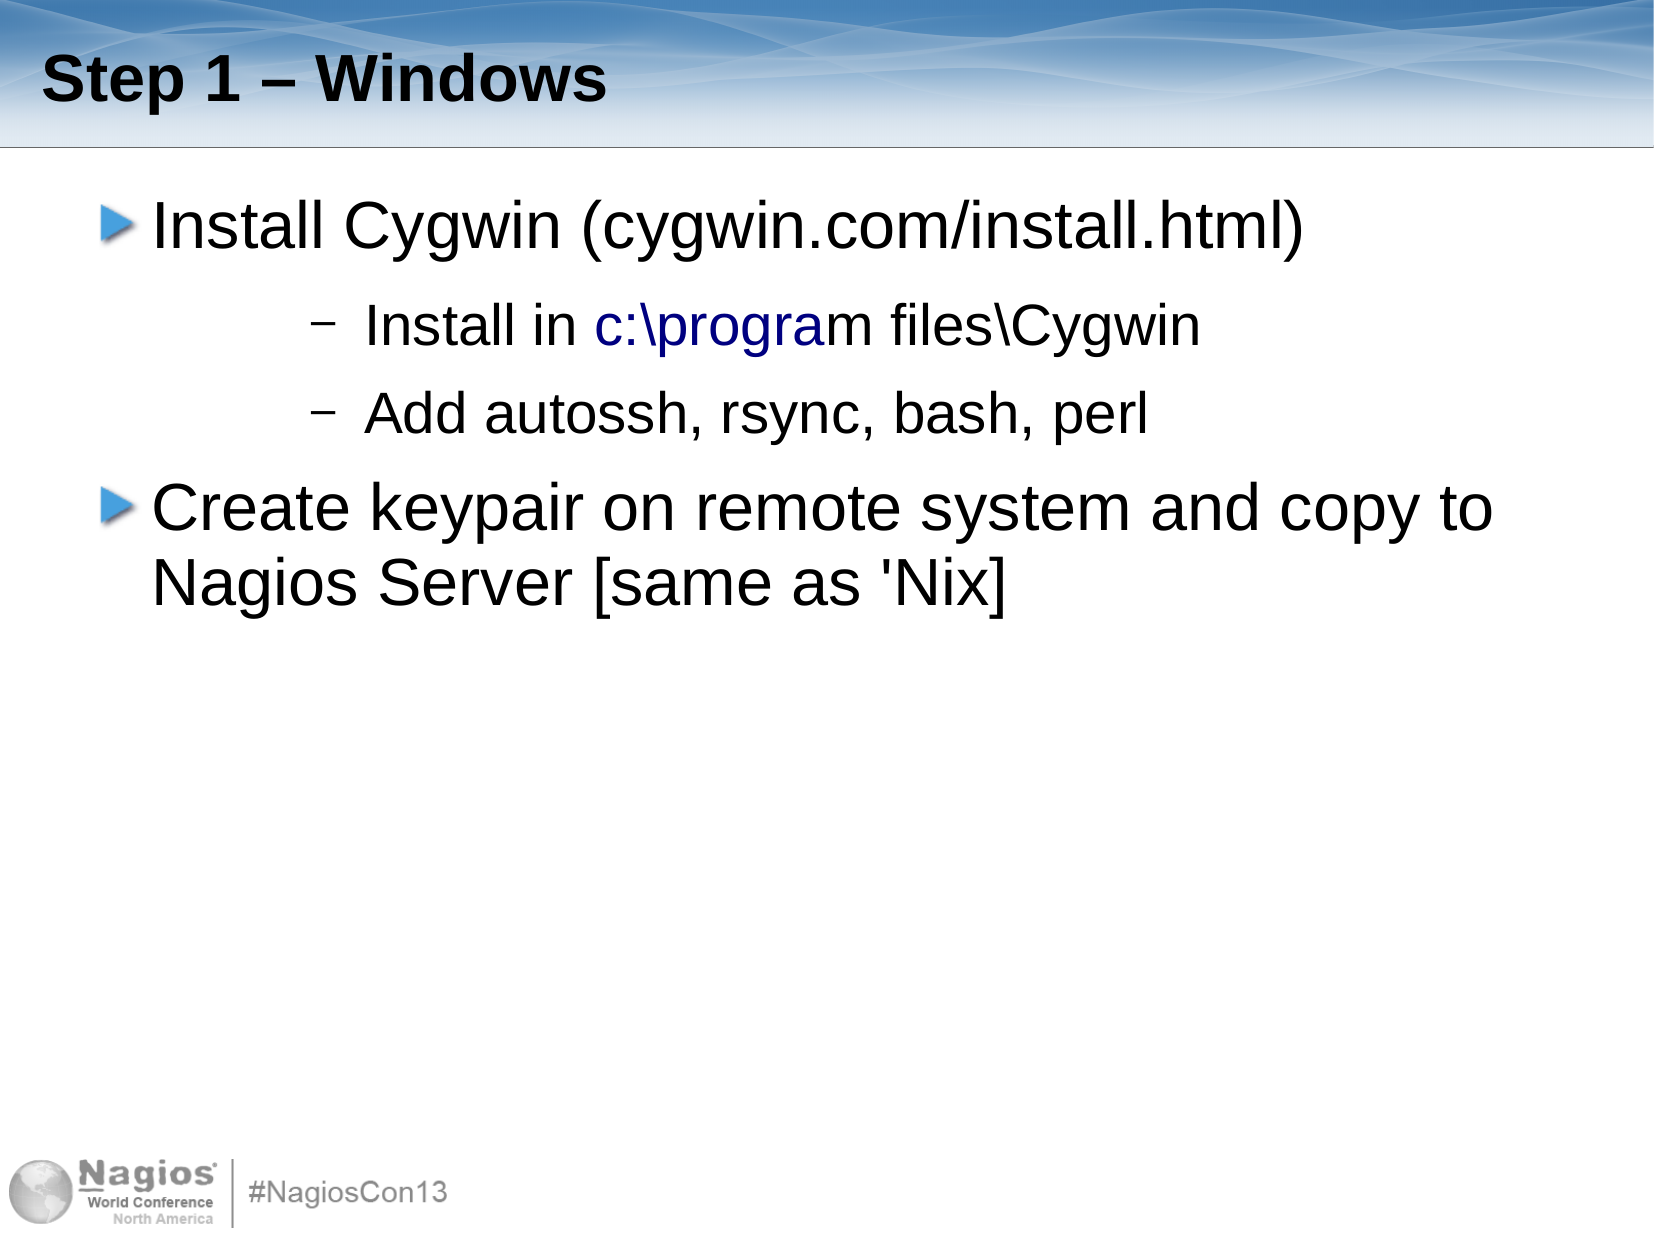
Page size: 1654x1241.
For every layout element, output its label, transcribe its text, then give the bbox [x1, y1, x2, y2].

picture [0, 0, 1654, 147]
list Install Cygwin (cygwin.com/install.html) Install in c:\program files\Cygwin Add autossh, rsync, bash, perl Create keypair on remote system and copy to Nagios Server [same as 'Nix] [80, 188, 1569, 1007]
title Step 1 – Windows [41, 29, 1452, 127]
picture [9, 1159, 453, 1228]
